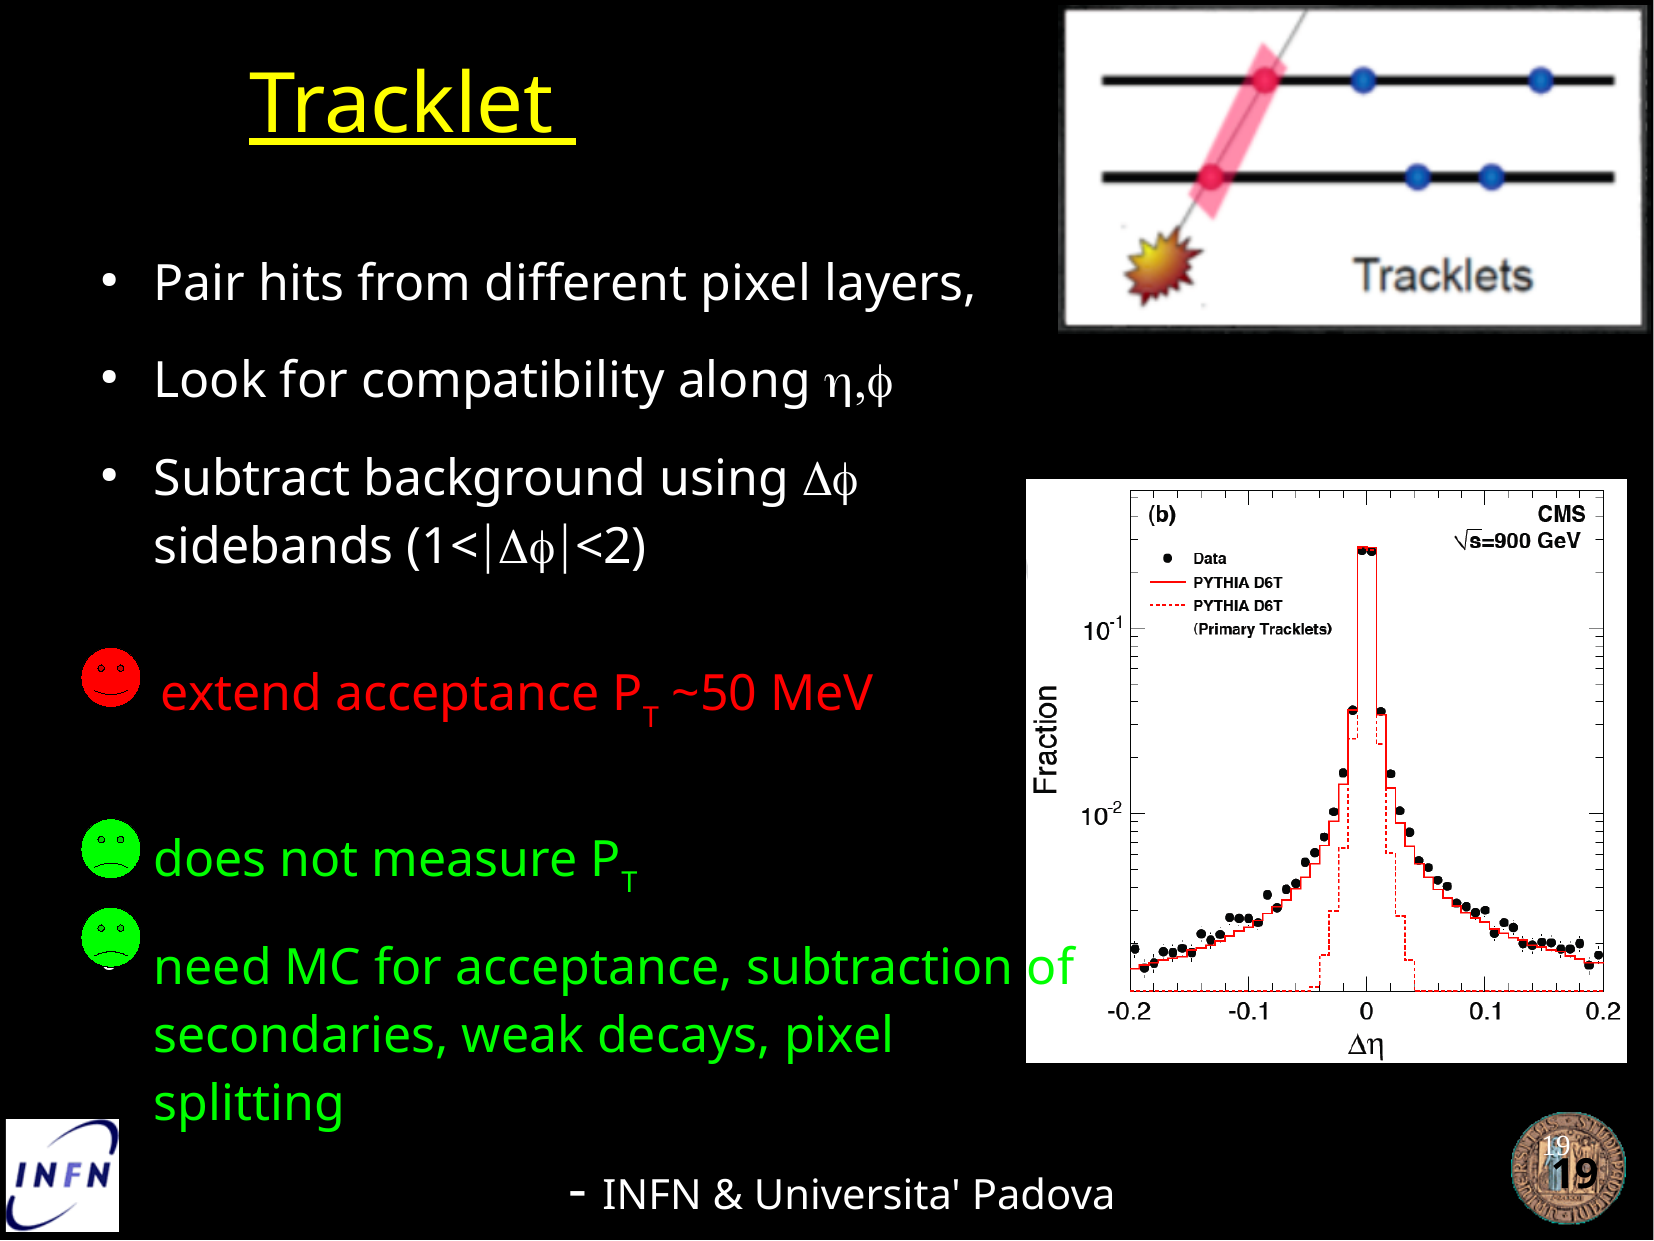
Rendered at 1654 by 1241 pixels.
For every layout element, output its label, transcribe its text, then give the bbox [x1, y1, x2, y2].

text_box [80, 647, 141, 708]
list does not measure PT need MC for acceptance, subtraction of secondaries, weak decays, pixel splitting [82, 839, 1088, 1089]
text_box [80, 818, 141, 879]
title Tracklet [0, 43, 826, 157]
picture [5, 1119, 119, 1232]
text_box [80, 907, 141, 968]
picture [1088, 479, 1627, 1064]
list extend acceptance PT ~50 MeV [82, 559, 1088, 839]
picture [1058, 5, 1651, 334]
picture [1511, 1111, 1626, 1226]
list Pair hits from different pixel layers, Look for compatibility along h,f Subtract background using Df sidebands (1<|Df|<2) [82, 246, 1088, 559]
